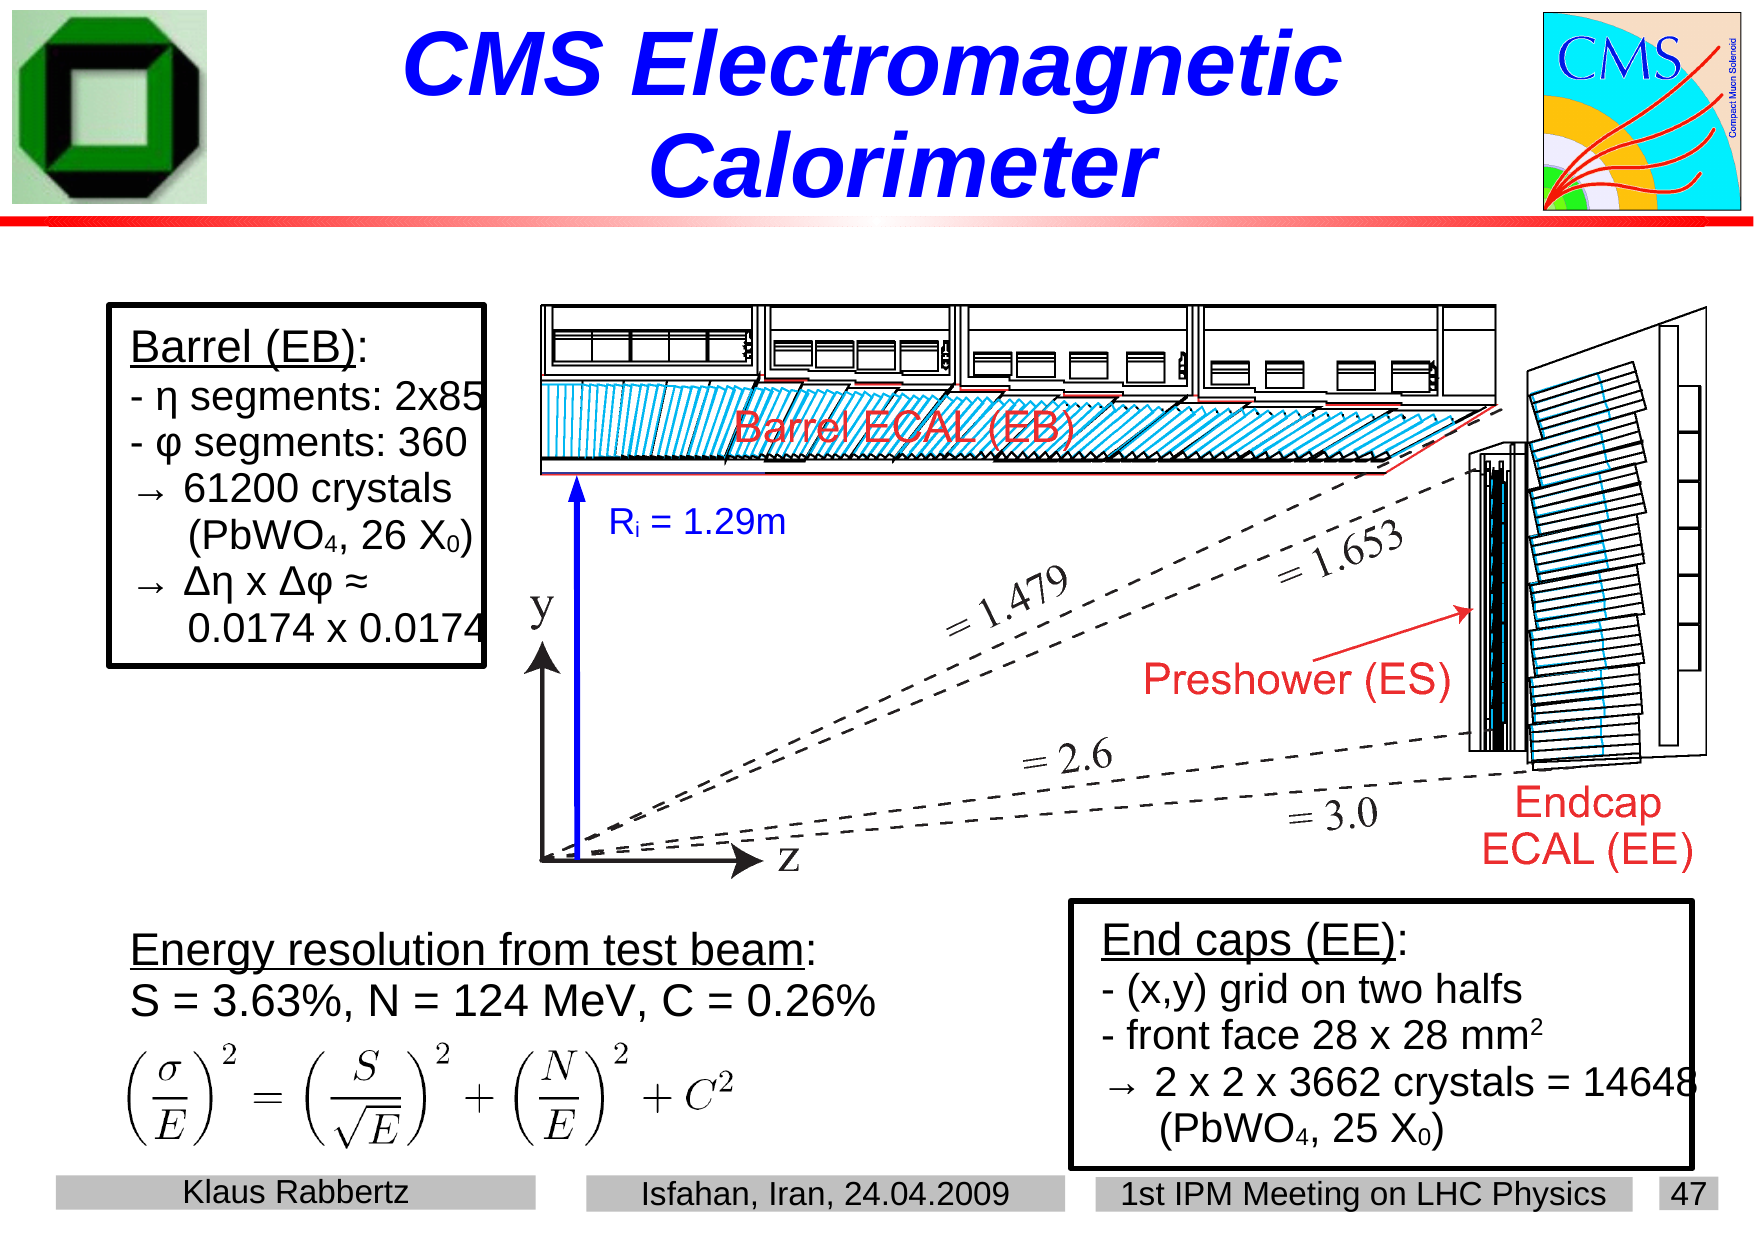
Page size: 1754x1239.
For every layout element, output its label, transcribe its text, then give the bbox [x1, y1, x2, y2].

title CMS Electromagnetic Calorimeter [220, 11, 1525, 218]
picture [1542, 11, 1742, 211]
picture [524, 304, 1707, 882]
picture [120, 1039, 738, 1157]
text_box End caps (EE): - (x,y) grid on two halfs - front face 28 x 28 mm2 → 2 x 2 x 3662 crystals = 14648 (PbWO4, 25 X0) [1089, 902, 1711, 1180]
text_box Ri = 1.29m [596, 488, 799, 567]
picture [12, 10, 207, 204]
text_box Energy resolution from test beam: S = 3.63%, N = 124 MeV, C = 0.26% [117, 911, 890, 1039]
text_box Barrel (EB): - η segments: 2x85 - φ segments: 360 → 61200 crystals (PbWO4, 26 X0) → Δη x Δφ ≈ 0.0174 x 0.0174 [118, 309, 499, 683]
